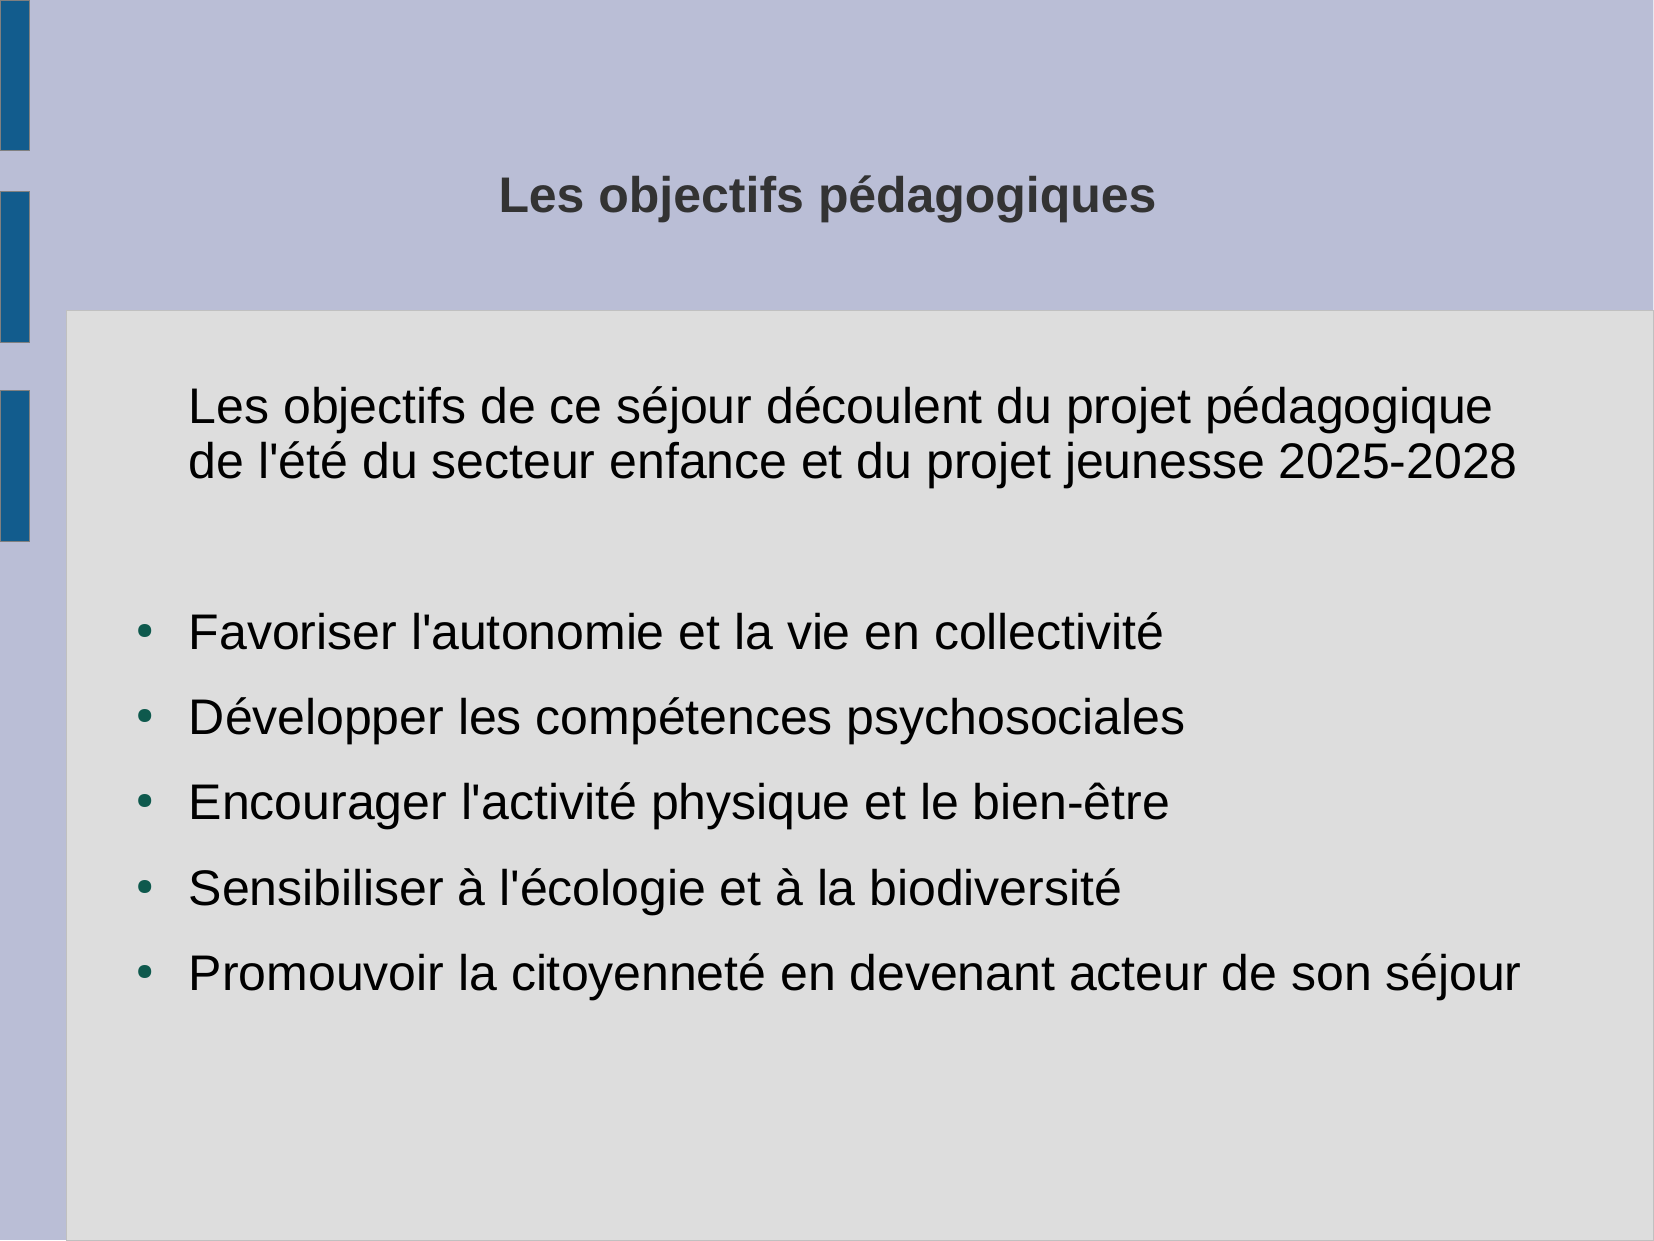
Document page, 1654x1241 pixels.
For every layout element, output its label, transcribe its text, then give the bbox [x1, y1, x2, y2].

title Les objectifs pédagogiques [121, 91, 1534, 299]
list Les objectifs de ce séjour découlent du projet pédagogique de l'été du secteur enfance et du projet jeunesse 2025-2028 Favoriser l'autonomie et la vie en collectivité Développer les compétences psychosociales Encourager l'activité physique et le bien-être Sensibiliser à l'écologie et à la biodiversité Promouvoir la citoyenneté en devenant acteur de son séjour [118, 377, 1531, 1160]
